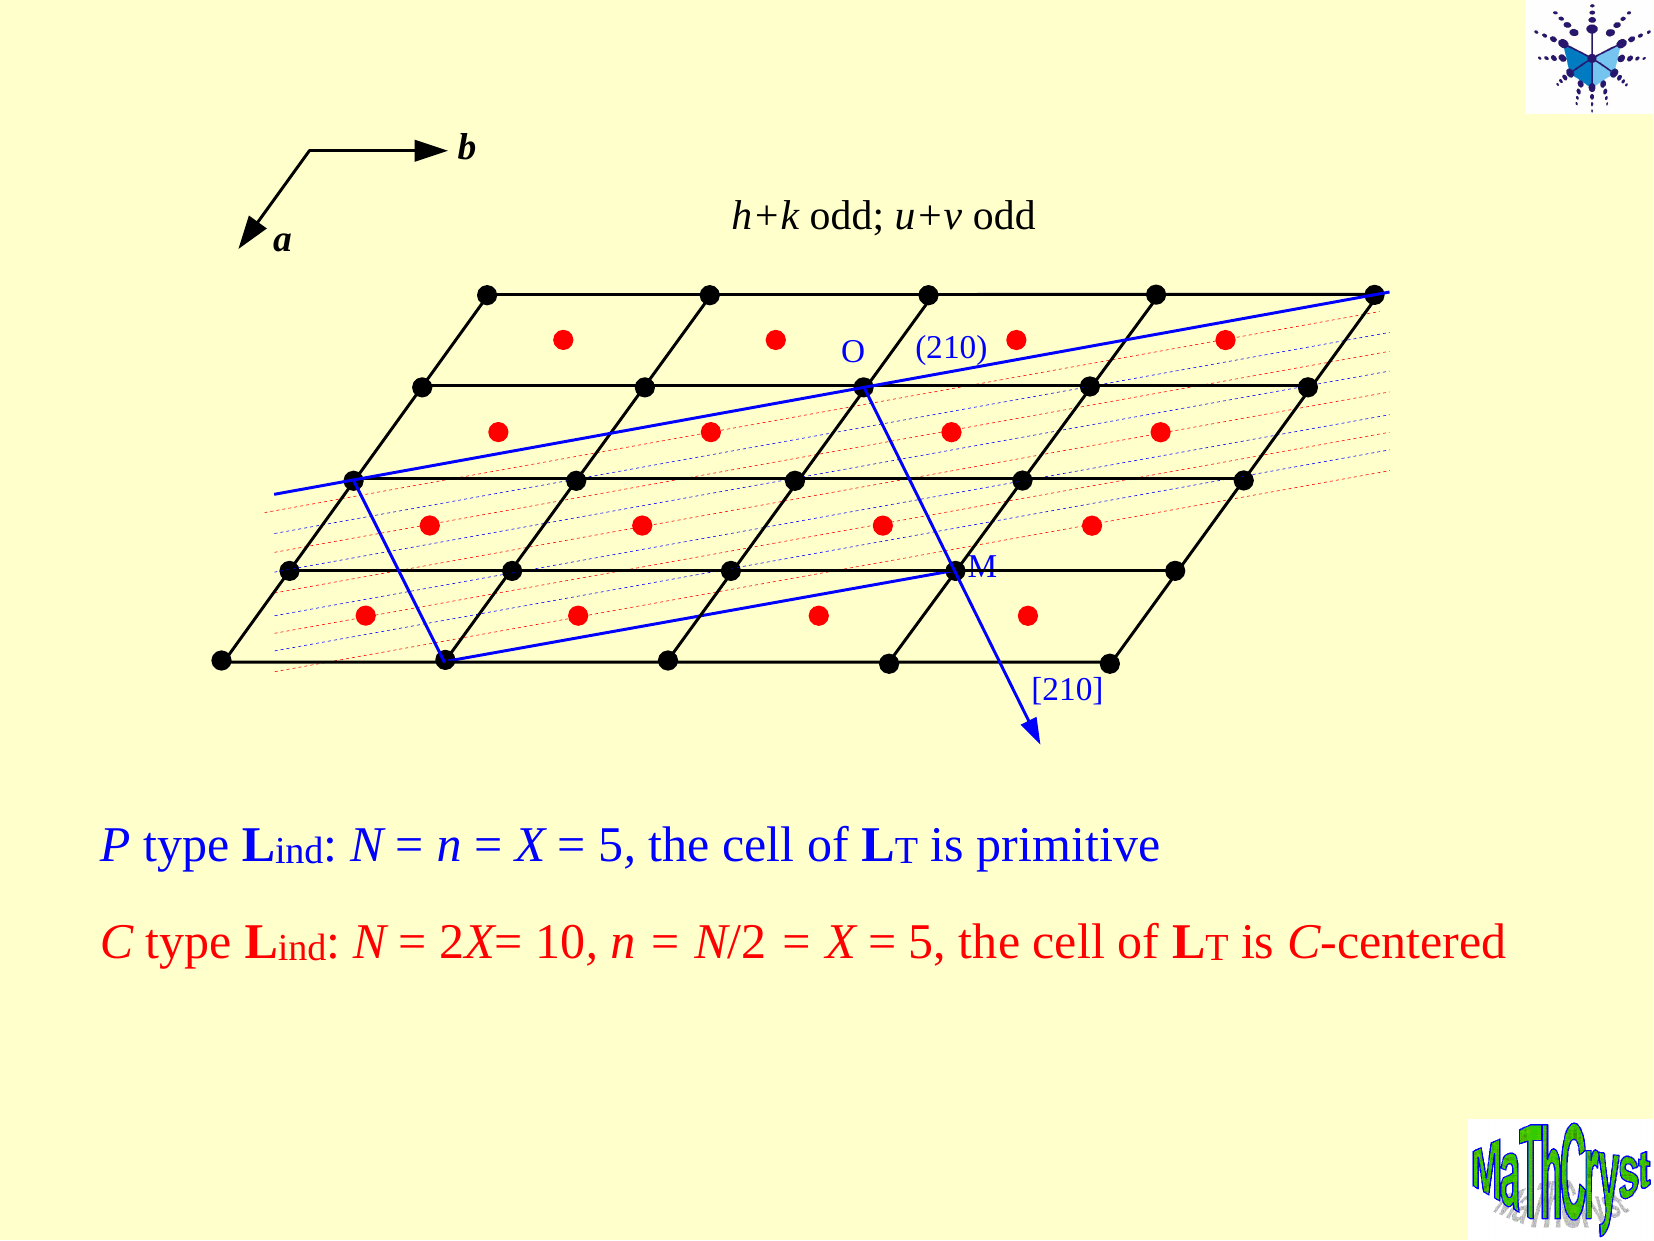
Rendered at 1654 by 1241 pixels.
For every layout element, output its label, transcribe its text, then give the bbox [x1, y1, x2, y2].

text_box [953, 572, 964, 580]
text_box [702, 423, 720, 441]
text_box M [967, 572, 998, 586]
text_box [357, 606, 375, 625]
text_box [1366, 286, 1384, 304]
text_box [722, 562, 735, 569]
text_box [920, 296, 929, 303]
text_box [1102, 655, 1114, 660]
text_box [947, 562, 959, 569]
text_box [344, 472, 357, 487]
text_box b [457, 125, 477, 168]
text_box [489, 423, 508, 441]
text_box [874, 516, 892, 535]
text_box [1013, 480, 1020, 486]
text_box [478, 286, 496, 301]
text_box [880, 664, 898, 673]
text_box [287, 572, 298, 580]
text_box O [841, 333, 871, 371]
text_box [786, 480, 796, 488]
text_box [421, 516, 439, 535]
text_box [920, 286, 937, 293]
text_box [660, 664, 676, 670]
text_box [633, 516, 651, 535]
text_box (210) [915, 328, 988, 367]
text_box [1147, 296, 1165, 304]
text_box [767, 331, 785, 349]
text_box [418, 387, 431, 397]
text_box [1167, 562, 1181, 569]
text_box h+k odd; u+v odd [731, 192, 1037, 240]
text_box [708, 296, 719, 304]
picture [1468, 1119, 1654, 1241]
text_box [729, 572, 740, 580]
text_box [413, 378, 425, 392]
text_box [787, 472, 800, 477]
text_box [1019, 607, 1037, 625]
text_box [567, 480, 574, 486]
text_box [930, 296, 937, 304]
text_box [1174, 567, 1184, 580]
text_box P type Lind: N = n = X = 5, the cell of LT is primitive [98, 815, 1162, 885]
text_box [436, 651, 449, 660]
text_box [1081, 377, 1095, 384]
text_box [942, 423, 961, 441]
text_box [855, 378, 869, 384]
text_box [1166, 572, 1174, 578]
text_box [1083, 517, 1101, 535]
text_box a [273, 217, 293, 260]
text_box [212, 651, 230, 670]
text_box [210] [1031, 670, 1105, 709]
text_box [573, 480, 585, 490]
text_box [504, 562, 514, 569]
text_box [1308, 385, 1317, 396]
text_box [1240, 475, 1253, 490]
text_box [863, 387, 873, 397]
text_box [637, 378, 647, 384]
text_box [554, 331, 572, 349]
text_box [1216, 331, 1235, 349]
text_box [1101, 659, 1119, 673]
picture [1525, 0, 1654, 114]
text_box [881, 655, 891, 660]
text_box [641, 387, 654, 397]
text_box [795, 480, 804, 490]
text_box [568, 472, 579, 477]
text_box [810, 607, 828, 625]
text_box [1300, 378, 1313, 384]
text_box [854, 387, 863, 394]
text_box [280, 562, 293, 577]
text_box C type Lind: N = 2X= 10, n = N/2 = X = 5, the cell of LT is C-centered [98, 912, 1509, 982]
text_box [701, 286, 718, 293]
text_box [437, 664, 453, 669]
text_box [659, 651, 671, 660]
text_box [1088, 387, 1099, 396]
text_box [1366, 296, 1374, 303]
text_box [1236, 471, 1247, 477]
text_box [1081, 387, 1088, 393]
text_box [1007, 331, 1026, 349]
text_box [569, 607, 587, 625]
text_box M [967, 547, 998, 569]
text_box [508, 572, 521, 580]
text_box [1151, 423, 1170, 441]
text_box [1014, 471, 1026, 477]
text_box [351, 480, 363, 490]
text_box [1148, 286, 1165, 292]
text_box [1299, 387, 1308, 395]
text_box [485, 296, 496, 304]
text_box [1019, 480, 1032, 490]
